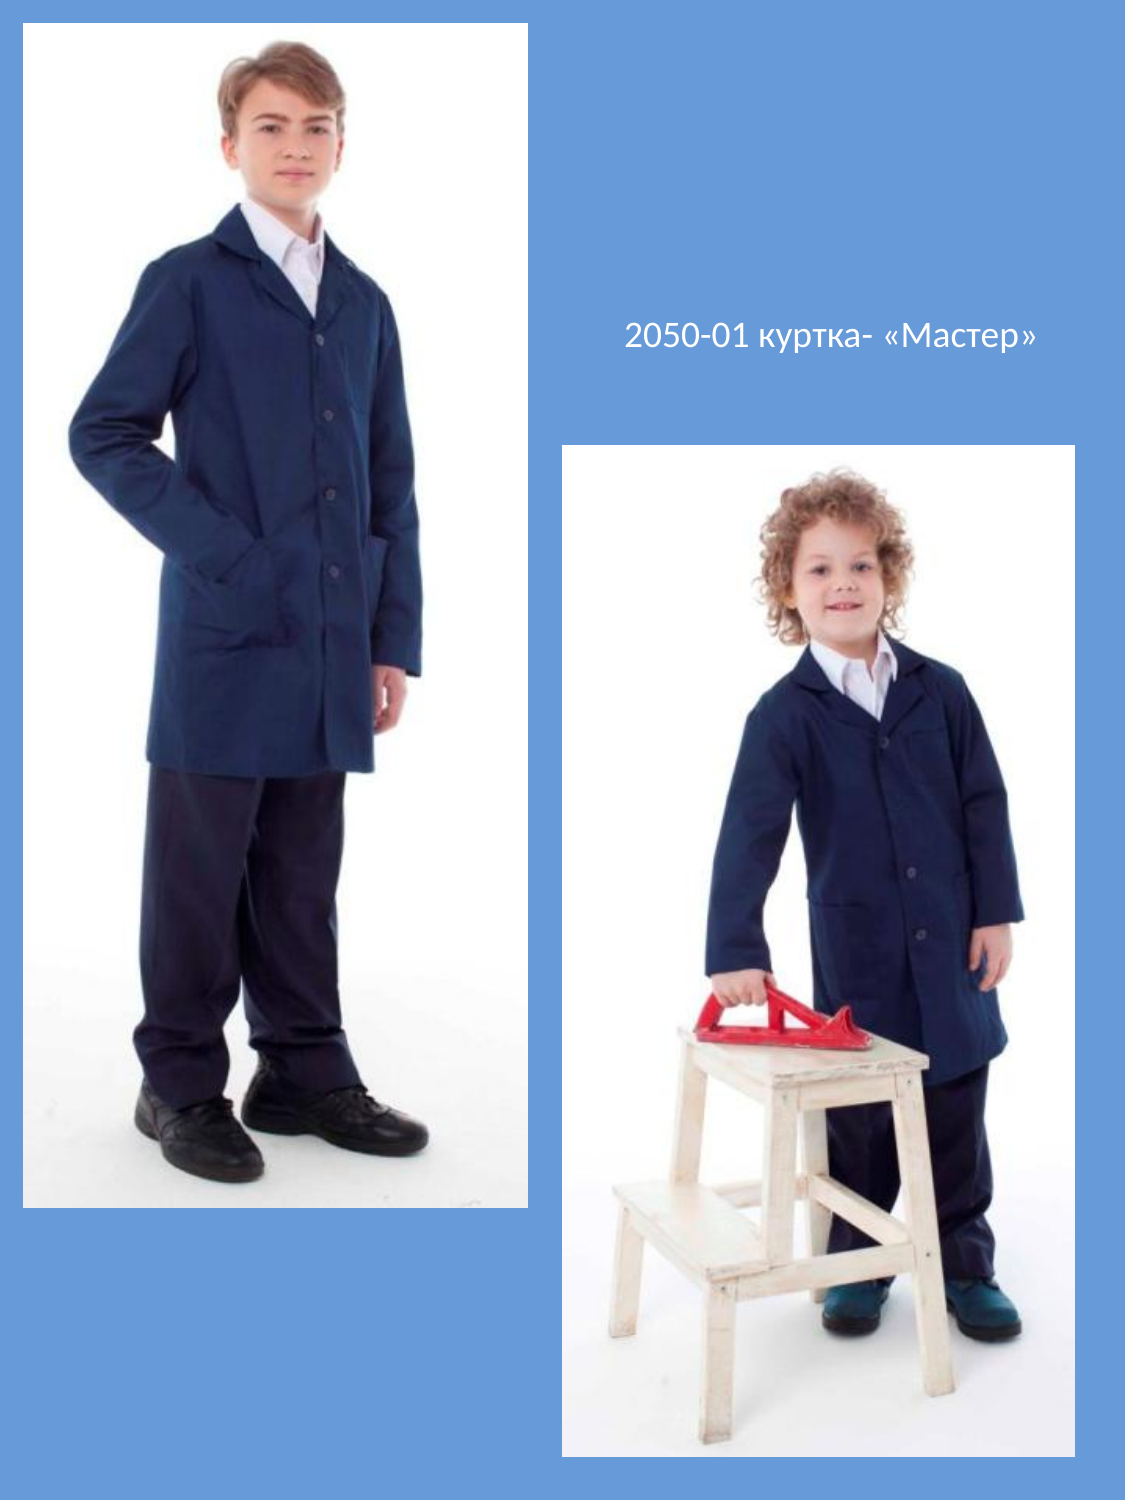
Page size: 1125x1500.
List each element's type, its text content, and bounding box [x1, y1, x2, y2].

text_box 2050-01 куртка- «Мастер» [609, 164, 1055, 457]
picture [23, 23, 528, 1208]
picture [562, 445, 1075, 1457]
